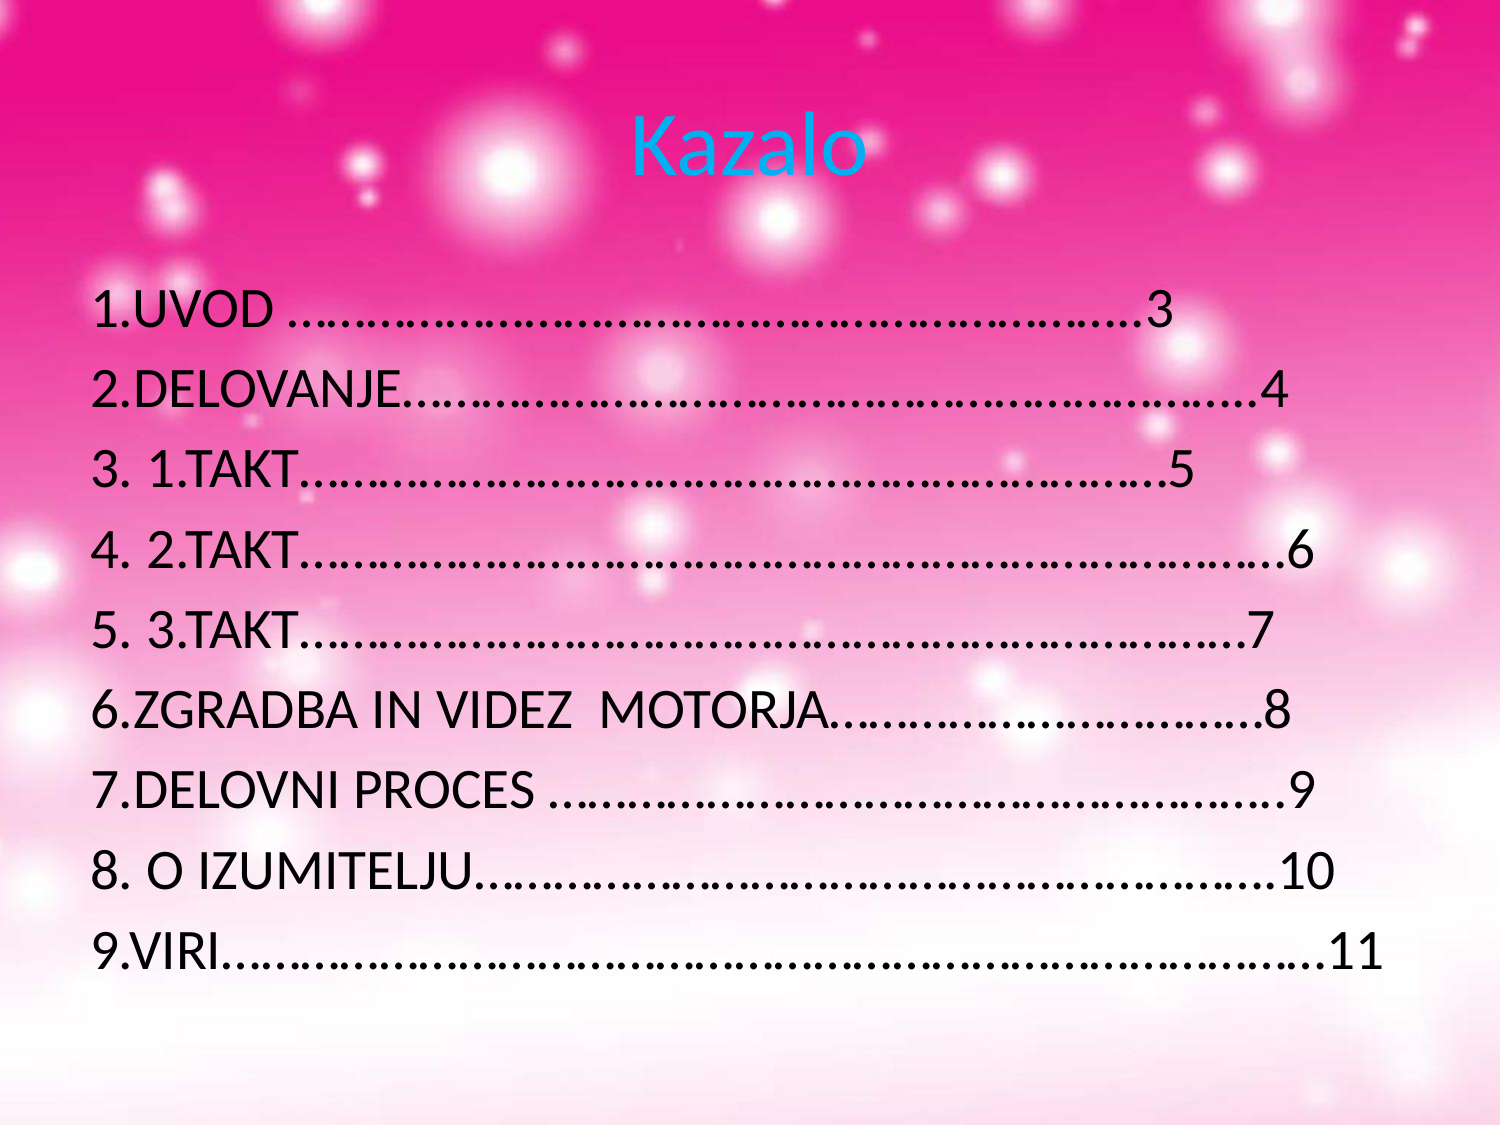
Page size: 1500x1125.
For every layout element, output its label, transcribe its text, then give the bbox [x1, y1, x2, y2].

picture [0, 0, 1500, 1125]
title Kazalo [75, 45, 1425, 233]
list 1.UVOD ………………………………………………………..3 2.DELOVANJE………………………………………………………..4 3. 1.TAKT…………………………………………………………5 4. 2.TAKT…………………………………………………………………6 5. 3.TAKT………………………………………………………………7 6.ZGRADBA IN VIDEZ MOTORJA……………………………8 7.DELOVNI PROCES ………………………………………………..9 8. O IZUMITELJU…………………………………………………….10 9.VIRI…………………………………………………………………………11 [75, 262, 1425, 1005]
